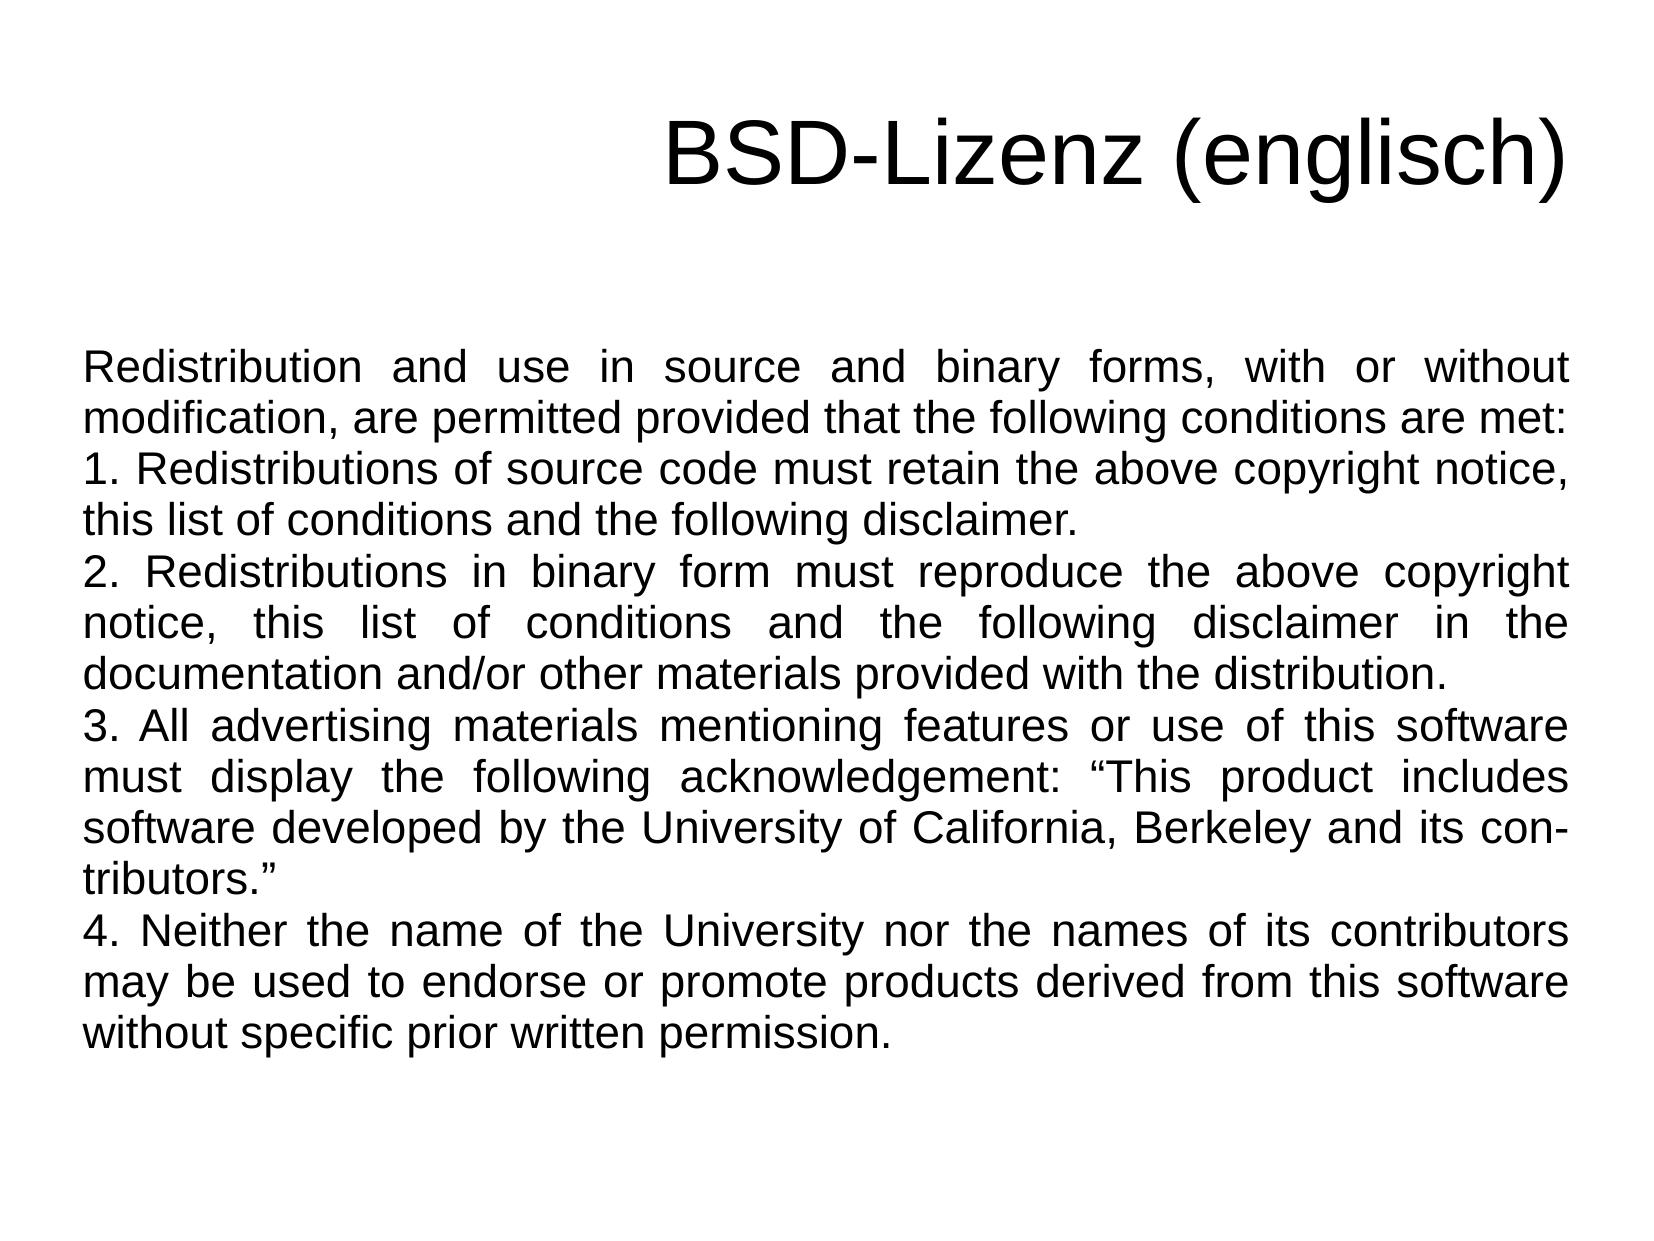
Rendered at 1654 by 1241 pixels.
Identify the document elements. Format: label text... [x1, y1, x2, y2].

subtitle Redistribution and use in source and binary forms, with or without modification, are permitted provided that the following conditions are met: 1. Redistributions of source code must retain the above copyright notice, this list of conditions and the following disclaimer. 2. Redistributions in binary form must reproduce the above copyright notice, this list of conditions and the following disclaimer in the documentation and/or other materials provided with the distribution. 3. All advertising materials mentioning features or use of this software must display the following acknowledgement: “This product includes software developed by the University of California, Berkeley and its con-tributors.” 4. Neither the name of the University nor the names of its contributors may be used to endorse or promote products derived from this software without specific prior written permission. [82, 297, 1571, 1102]
title BSD-Lizenz (englisch) [82, 56, 1571, 250]
